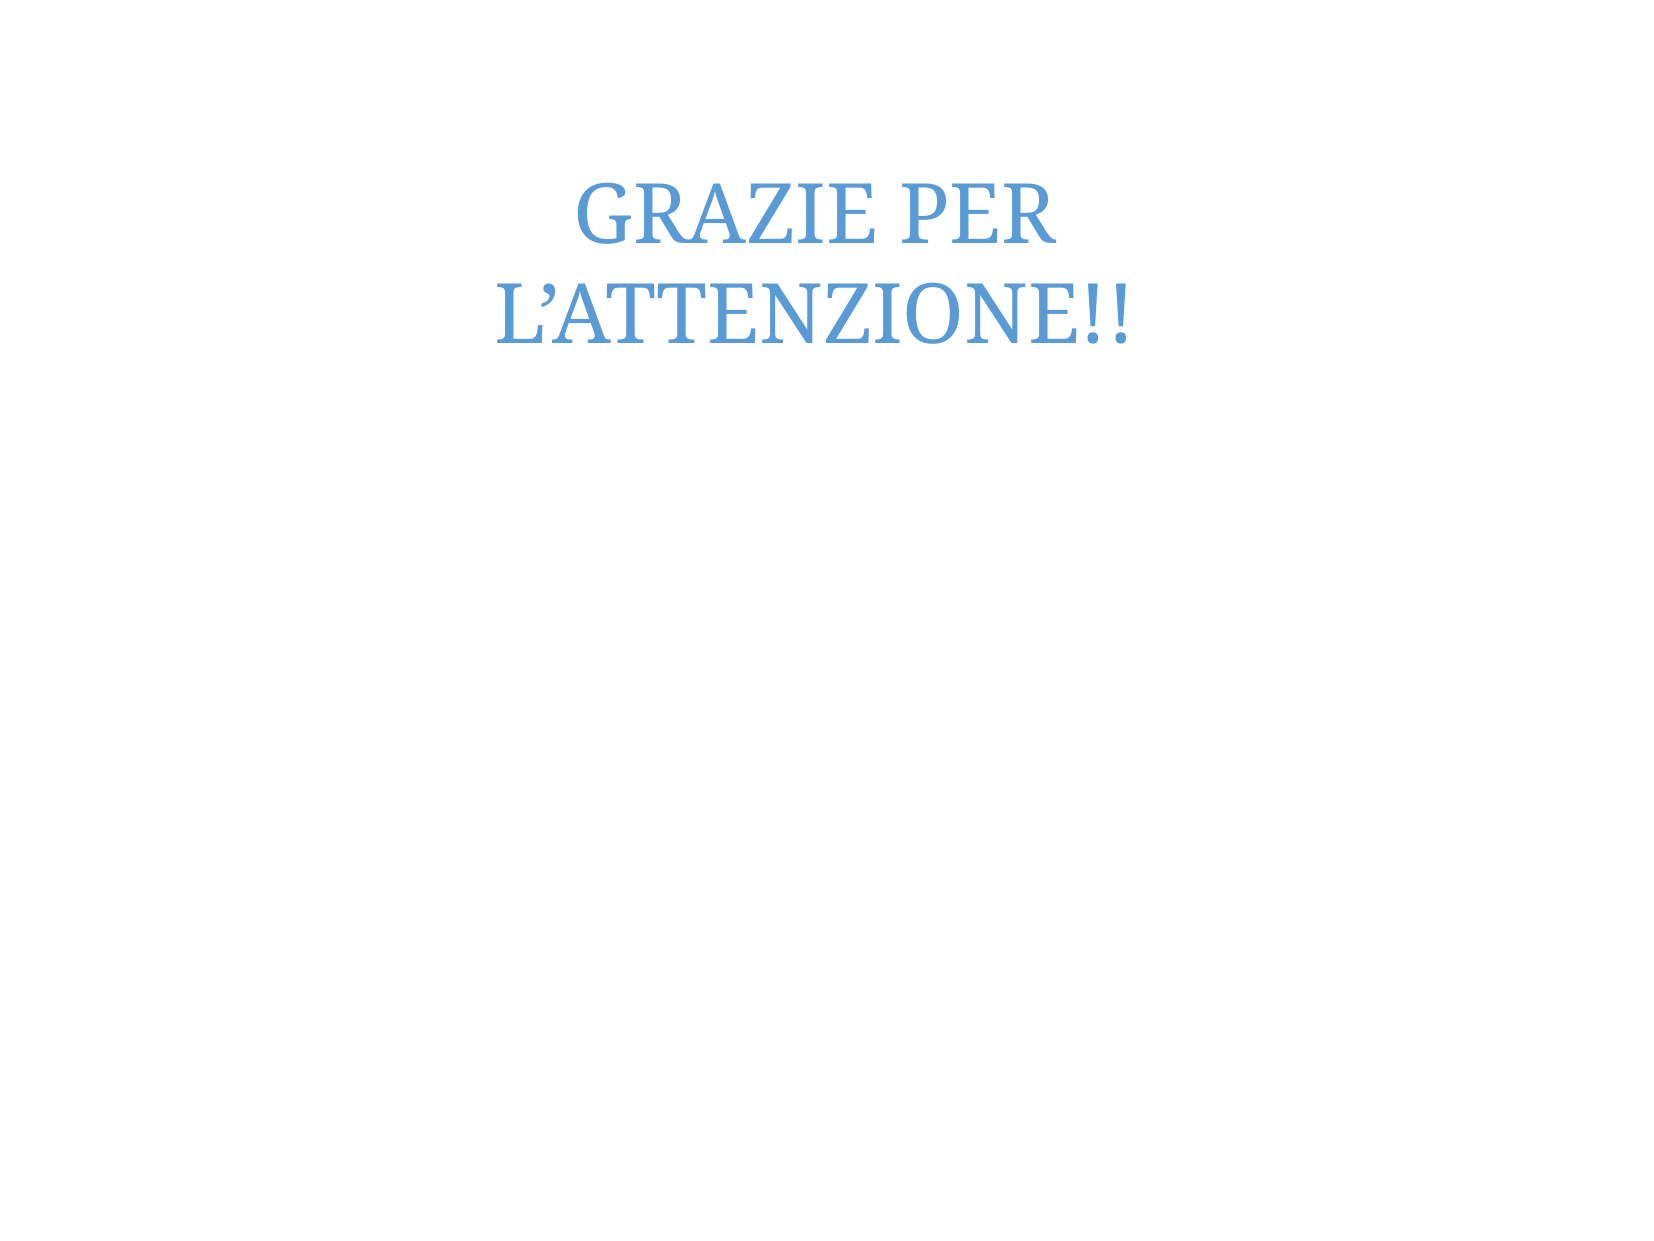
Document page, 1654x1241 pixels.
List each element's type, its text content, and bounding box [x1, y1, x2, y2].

text_box GRAZIE PER L’ATTENZIONE!! [236, 152, 1395, 370]
